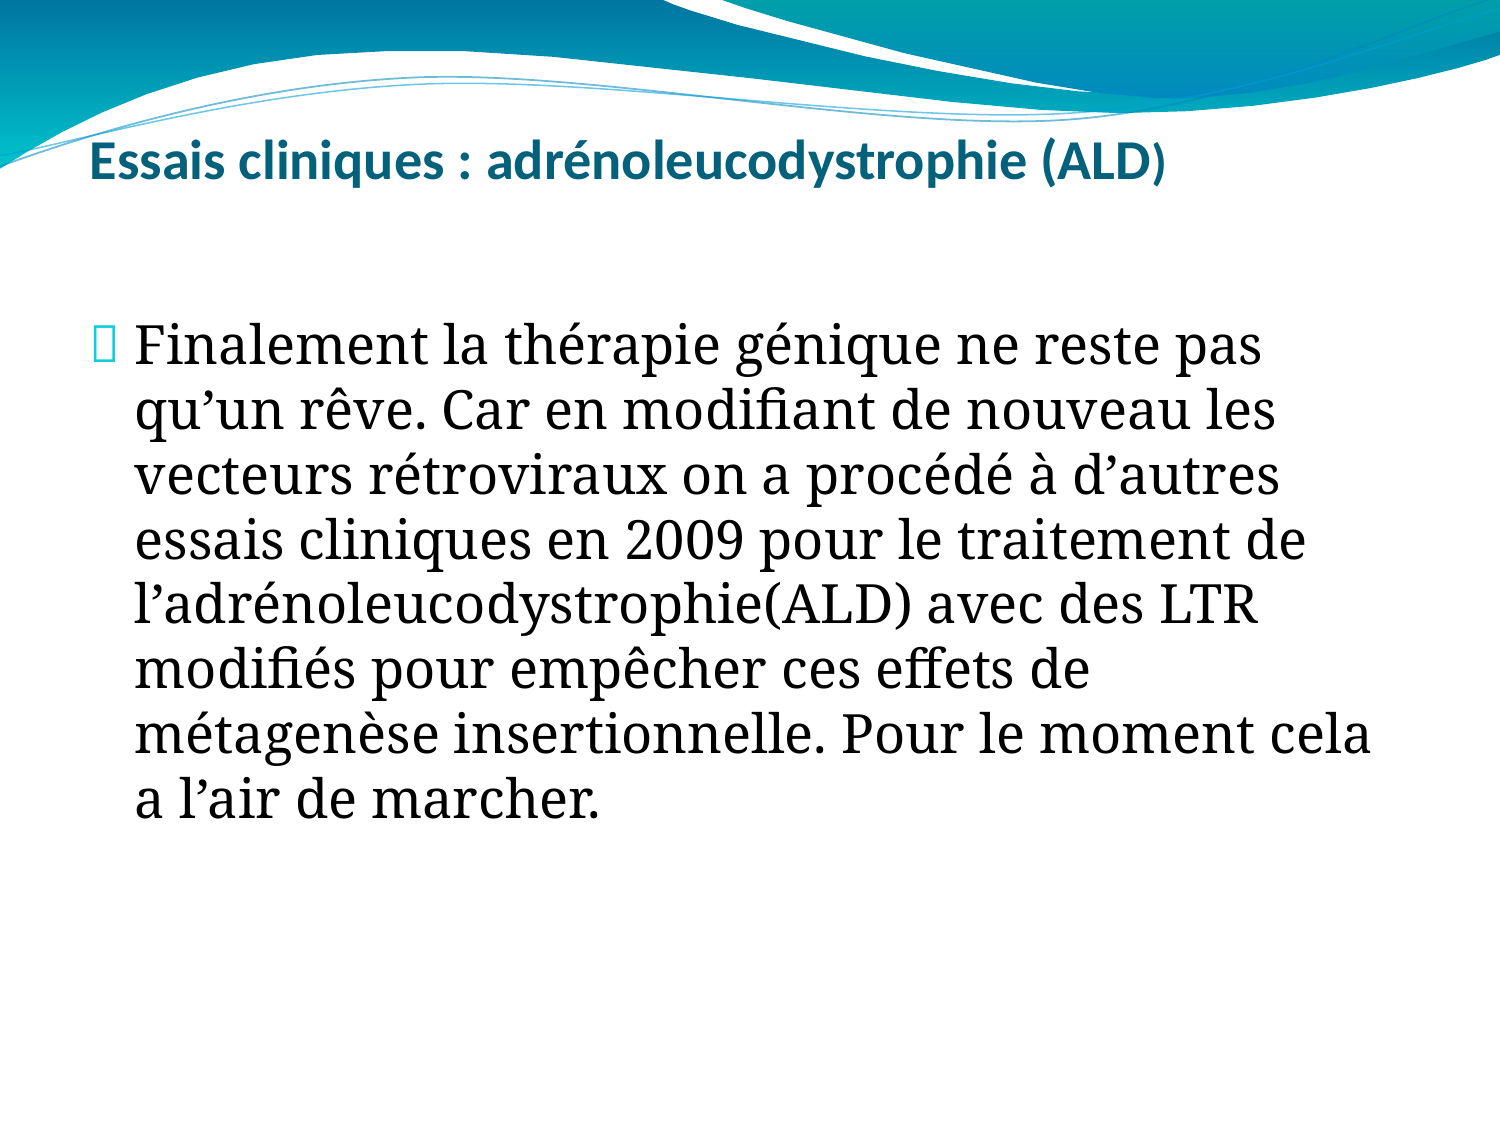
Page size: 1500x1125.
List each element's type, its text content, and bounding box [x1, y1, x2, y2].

list Finalement la thérapie génique ne reste pas qu’un rêve. Car en modifiant de nouveau les vecteurs rétroviraux on a procédé à d’autres essais cliniques en 2009 pour le traitement de l’adrénoleucodystrophie(ALD) avec des LTR modifiés pour empêcher ces effets de métagenèse insertionnelle. Pour le moment cela a l’air de marcher. [75, 302, 1425, 1038]
title Essais cliniques : adrénoleucodystrophie (ALD) [75, 115, 1425, 302]
